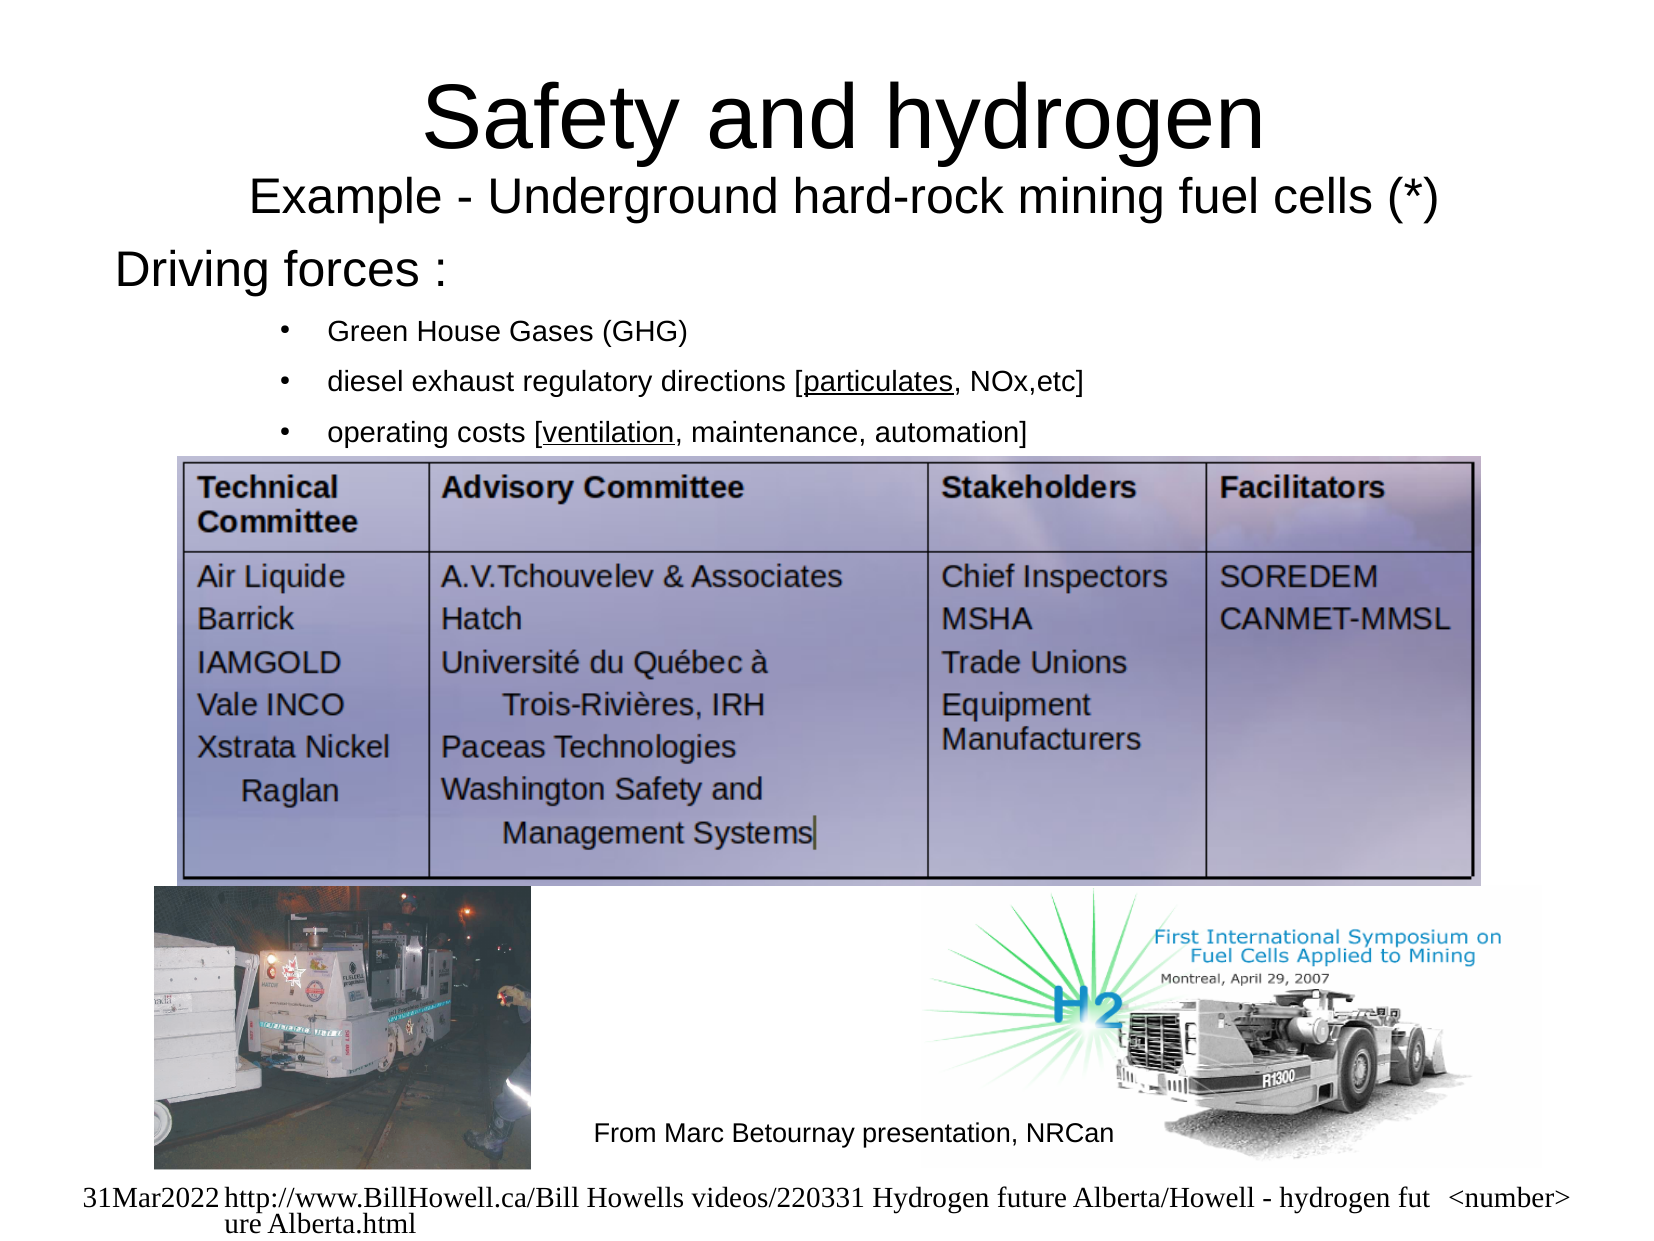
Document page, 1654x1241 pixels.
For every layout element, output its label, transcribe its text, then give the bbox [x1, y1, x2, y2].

title Safety and hydrogen Example - Underground hard-rock mining fuel cells (*) [82, 64, 1571, 225]
text_box From Marc Betournay presentation, NRCan [578, 1110, 1146, 1186]
picture [153, 456, 1542, 1170]
list Driving forces : Green House Gases (GHG) diesel exhaust regulatory directions [particulates, NOx,etc] operating costs [ventilation, maintenance, automation] [114, 241, 1603, 490]
